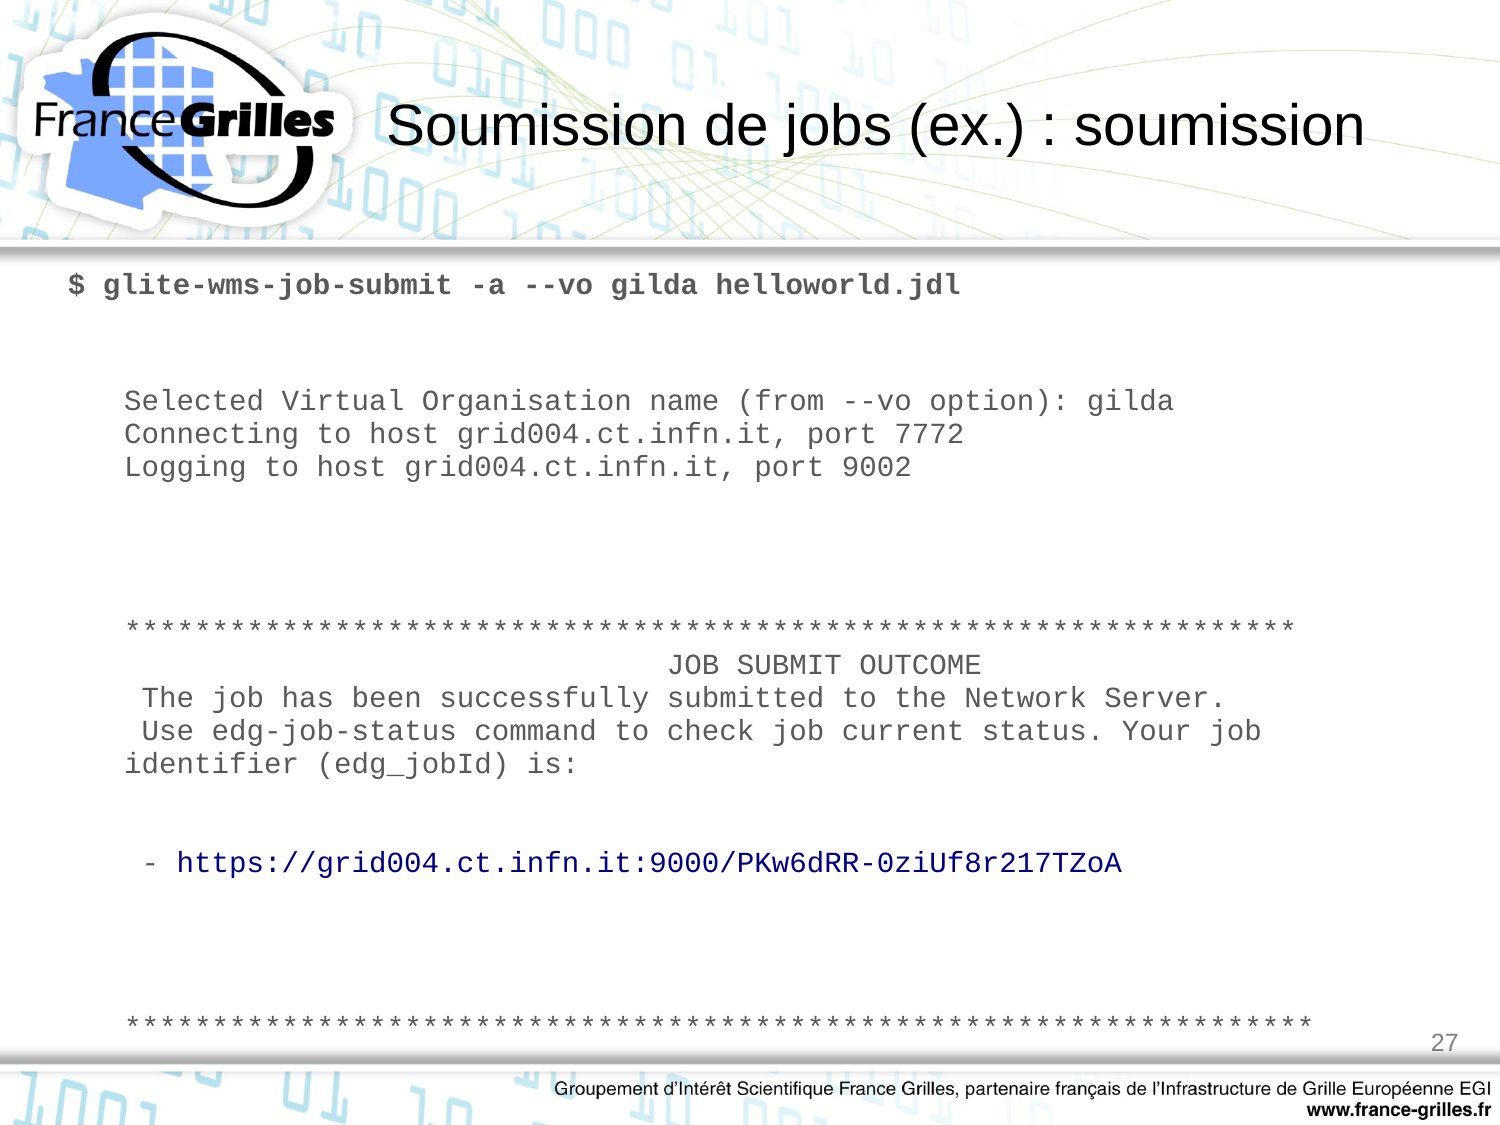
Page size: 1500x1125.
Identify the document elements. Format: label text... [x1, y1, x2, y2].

picture [0, 0, 1500, 1125]
title Soumission de jobs (ex.) : soumission [372, 7, 1459, 244]
list $ glite-wms-job-submit -a --vo gilda helloworld.jdl Selected Virtual Organisation name (from --vo option): gilda Connecting to host grid004.ct.infn.it, port 7772 Logging to host grid004.ct.infn.it, port 9002 ******************************************************************* JOB SUBMIT OUTCOME The job has been successfully submitted to the Network Server. Use edg-job-status command to check job current status. Your job identifier (edg_jobId) is: - https://grid004.ct.infn.it:9000/PKw6dRR-0ziUf8r217TZoA ******************************************************************** [53, 262, 1459, 1054]
